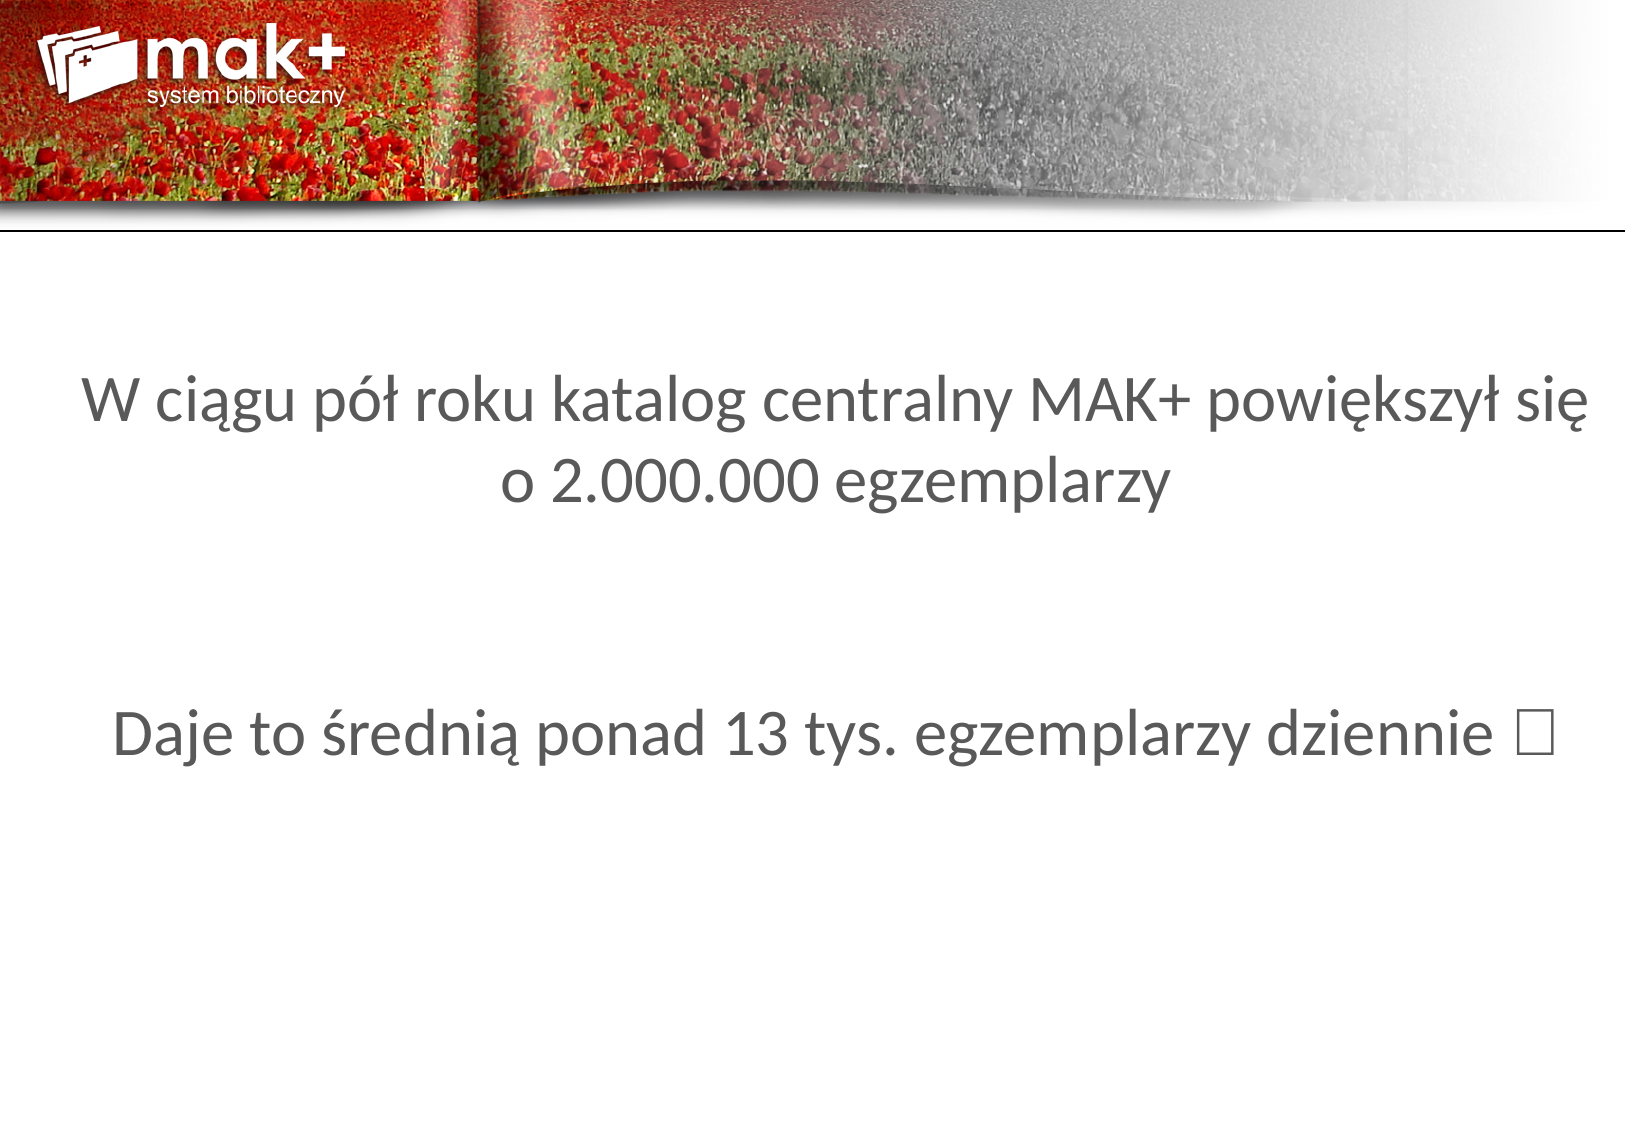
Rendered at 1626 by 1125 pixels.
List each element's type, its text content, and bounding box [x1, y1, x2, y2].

text_box W ciągu pół roku katalog centralny MAK+ powiększył się o 2.000.000 egzemplarzy Daje to średnią ponad 13 tys. egzemplarzy dziennie  [64, 351, 1609, 946]
picture [0, 0, 1625, 231]
